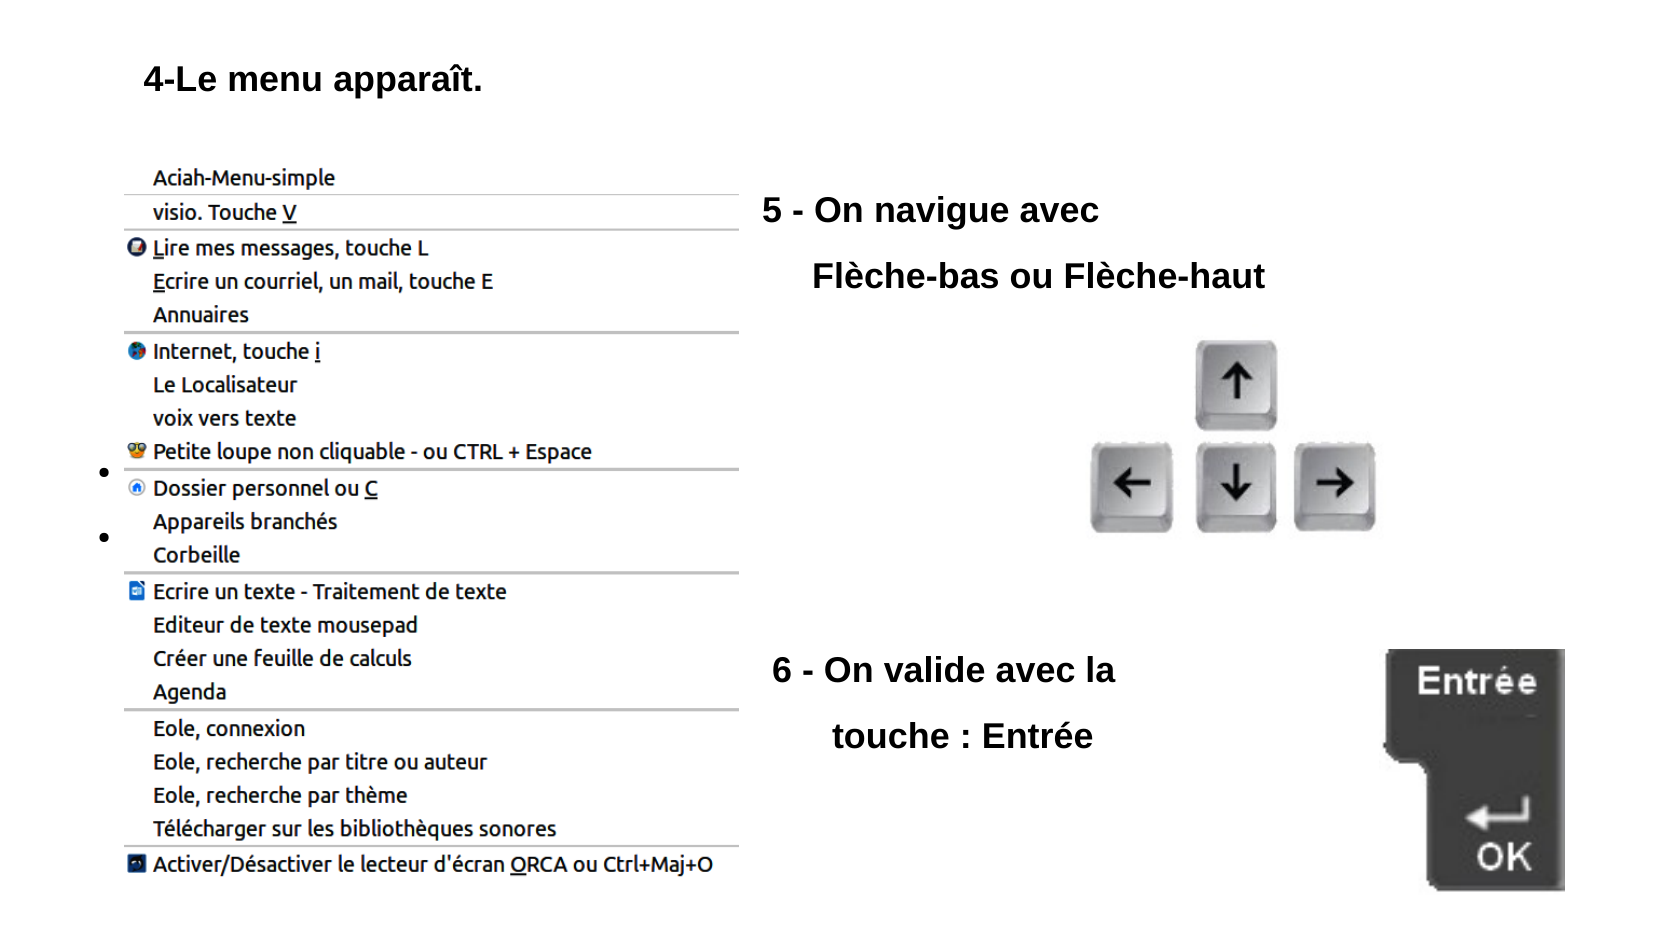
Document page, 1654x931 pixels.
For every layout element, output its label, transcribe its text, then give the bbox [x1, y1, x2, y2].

picture [1062, 324, 1406, 551]
picture [124, 137, 739, 887]
list 4-Le menu apparaît. 5 - On navigue avec Flèche-bas ou Flèche-haut 6 - On valide avec la touche : Entrée [82, 59, 1571, 758]
picture [1379, 649, 1565, 907]
